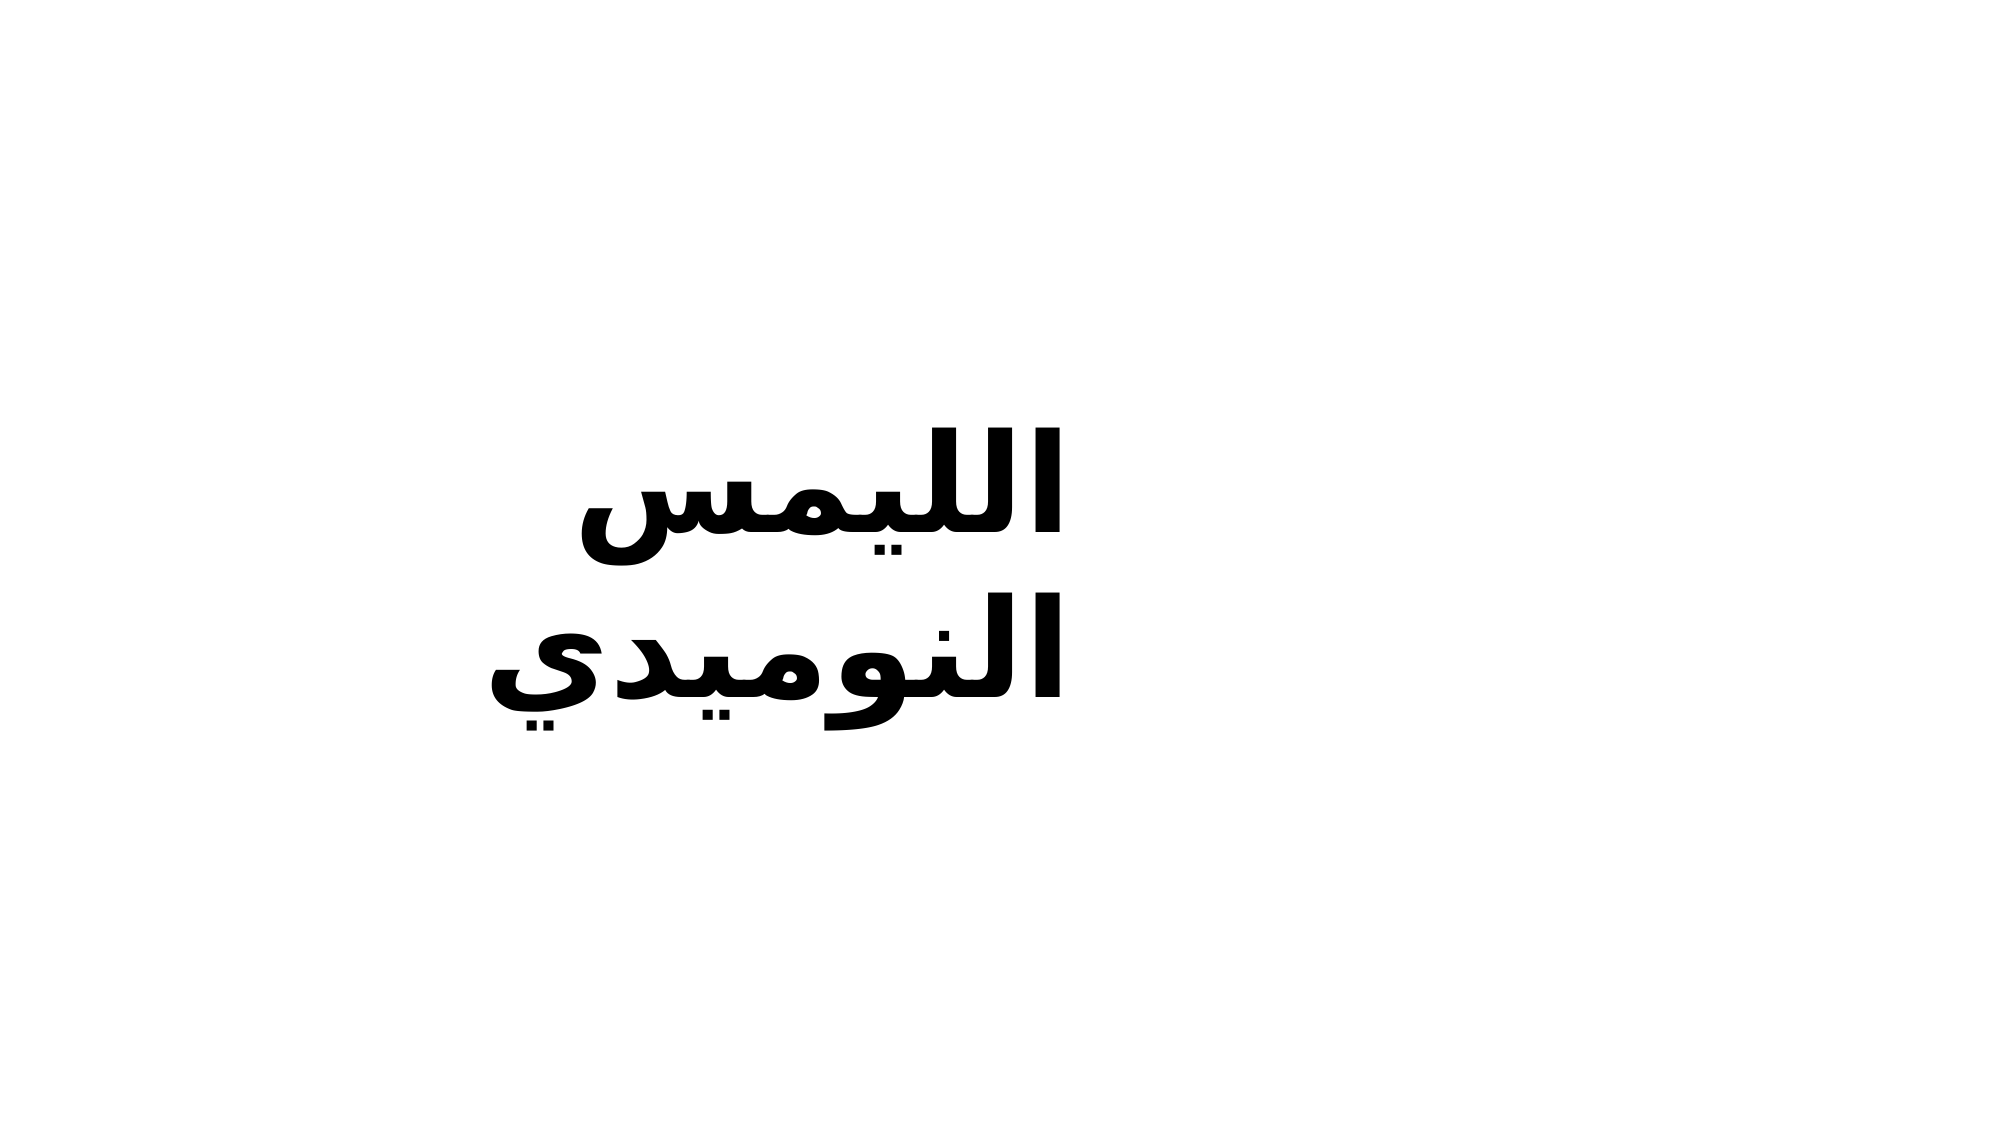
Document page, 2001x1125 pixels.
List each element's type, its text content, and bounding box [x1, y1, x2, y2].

text_box الليمس النوميدي [468, 387, 1464, 570]
